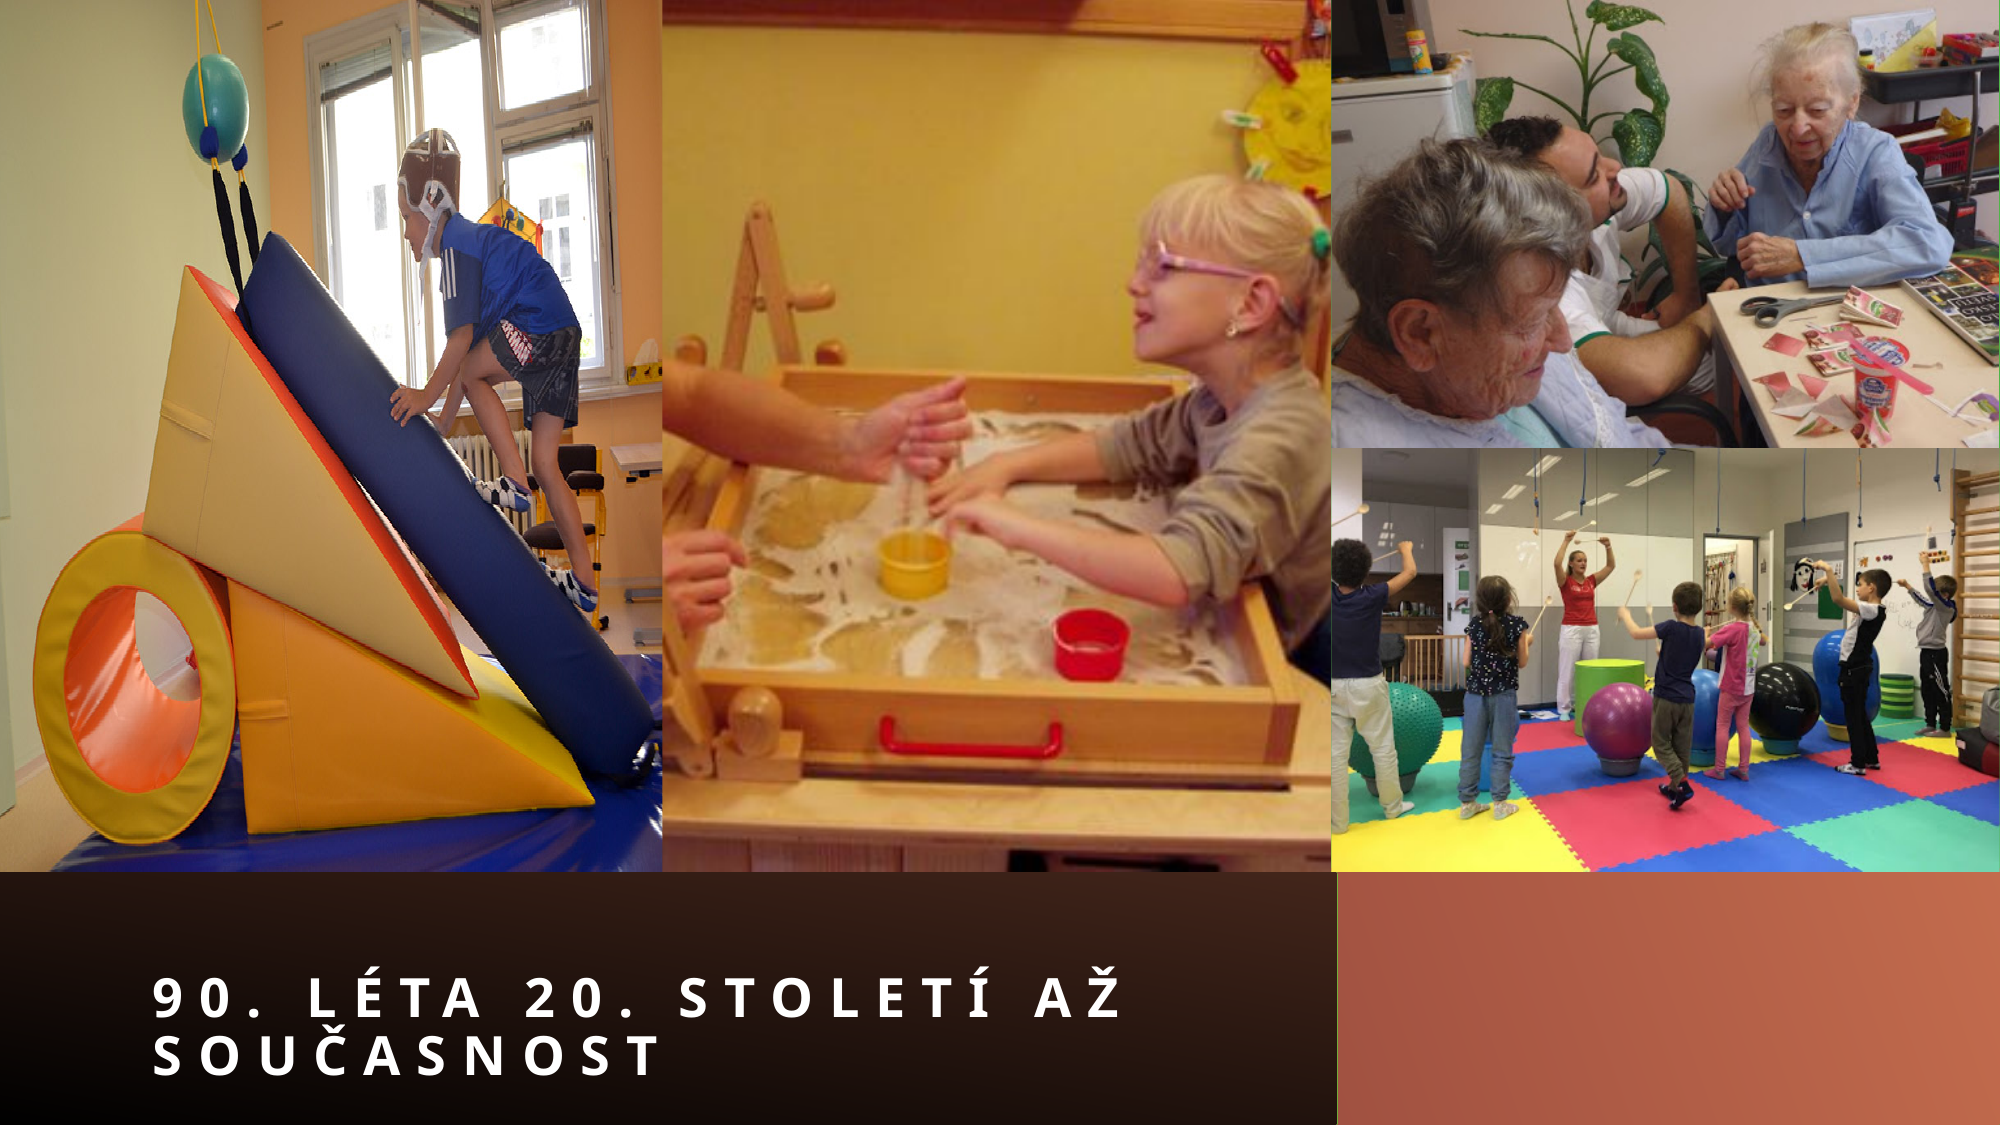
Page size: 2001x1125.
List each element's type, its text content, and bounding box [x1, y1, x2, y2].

title 90. Léta 20. Století až současnost [152, 903, 1255, 1089]
text_box [0, 872, 2000, 1125]
picture [0, 0, 2000, 872]
